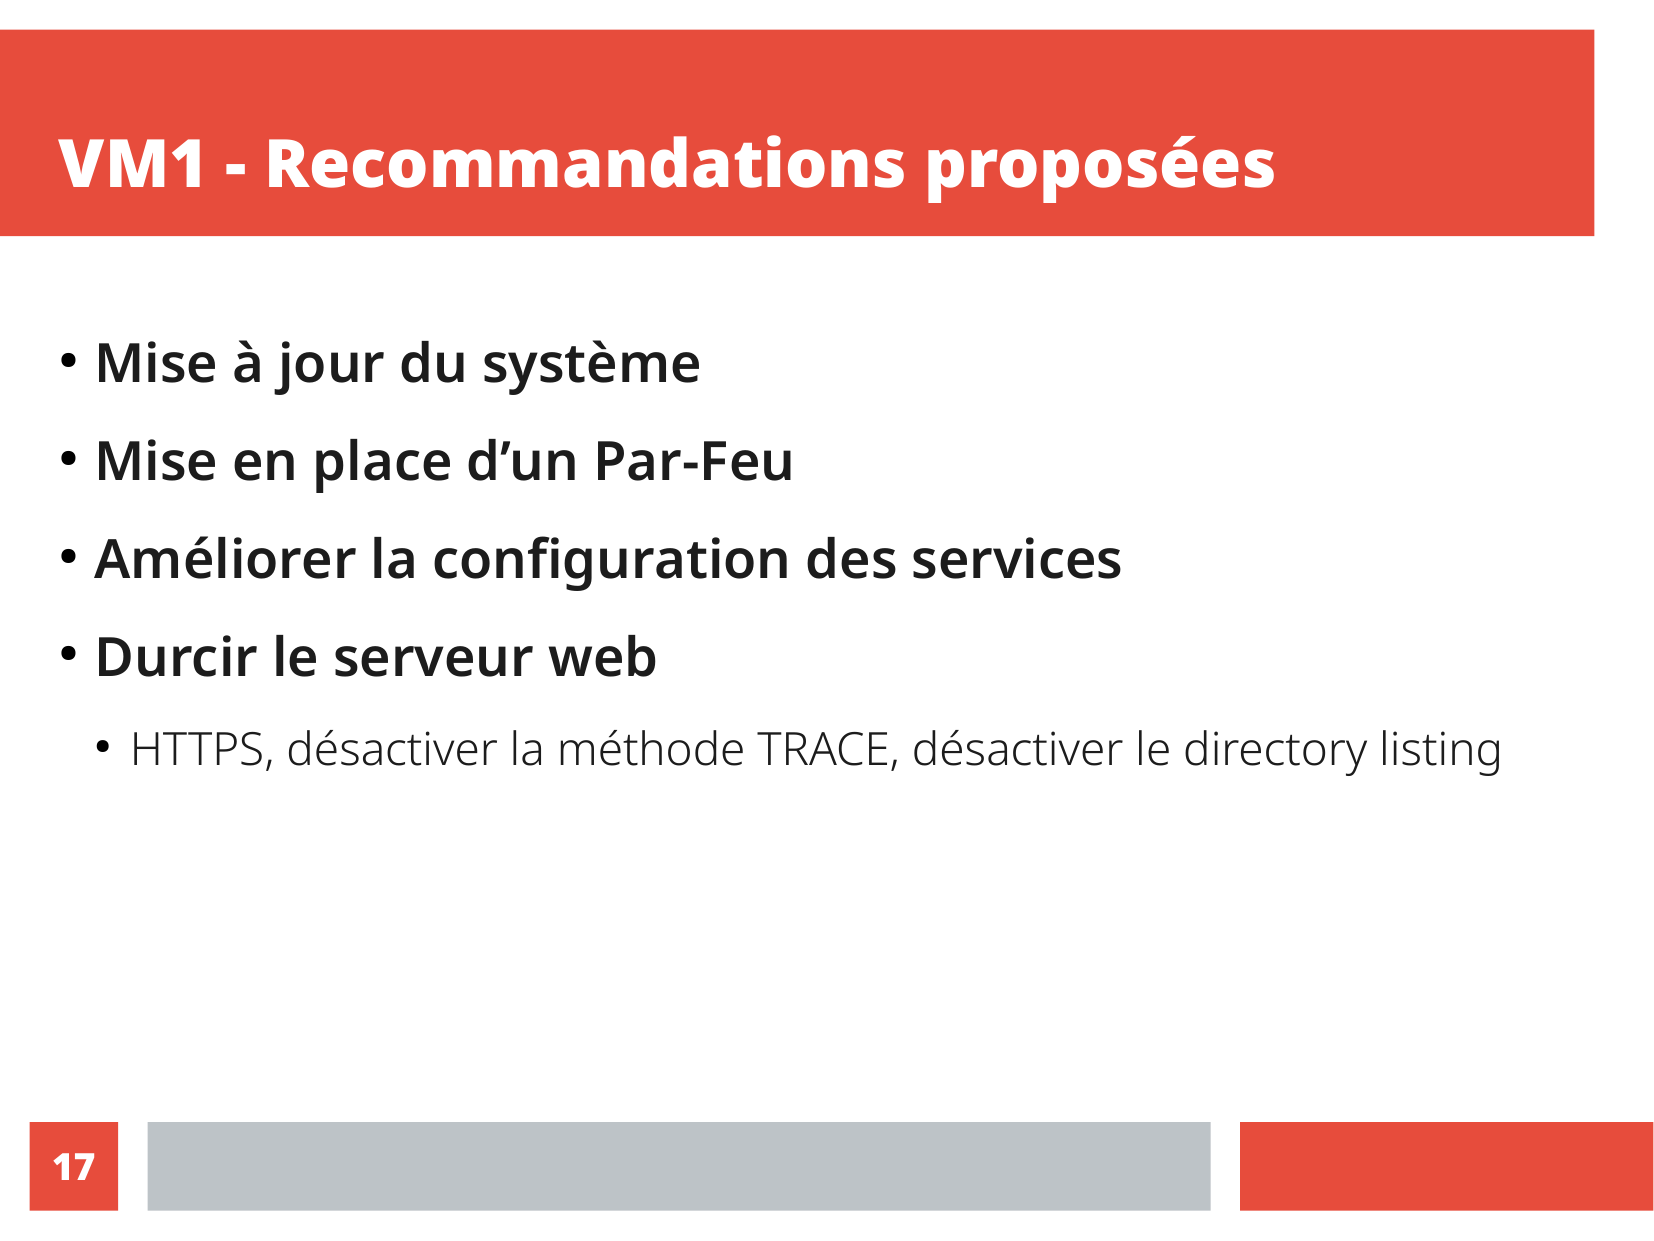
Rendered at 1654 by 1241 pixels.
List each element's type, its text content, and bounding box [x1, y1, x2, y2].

list Mise à jour du système Mise en place d’un Par-Feu Améliorer la configuration des services Durcir le serveur web HTTPS, désactiver la méthode TRACE, désactiver le directory listing [59, 324, 1565, 1093]
title VM1 - Recommandations proposées [59, 59, 1595, 207]
